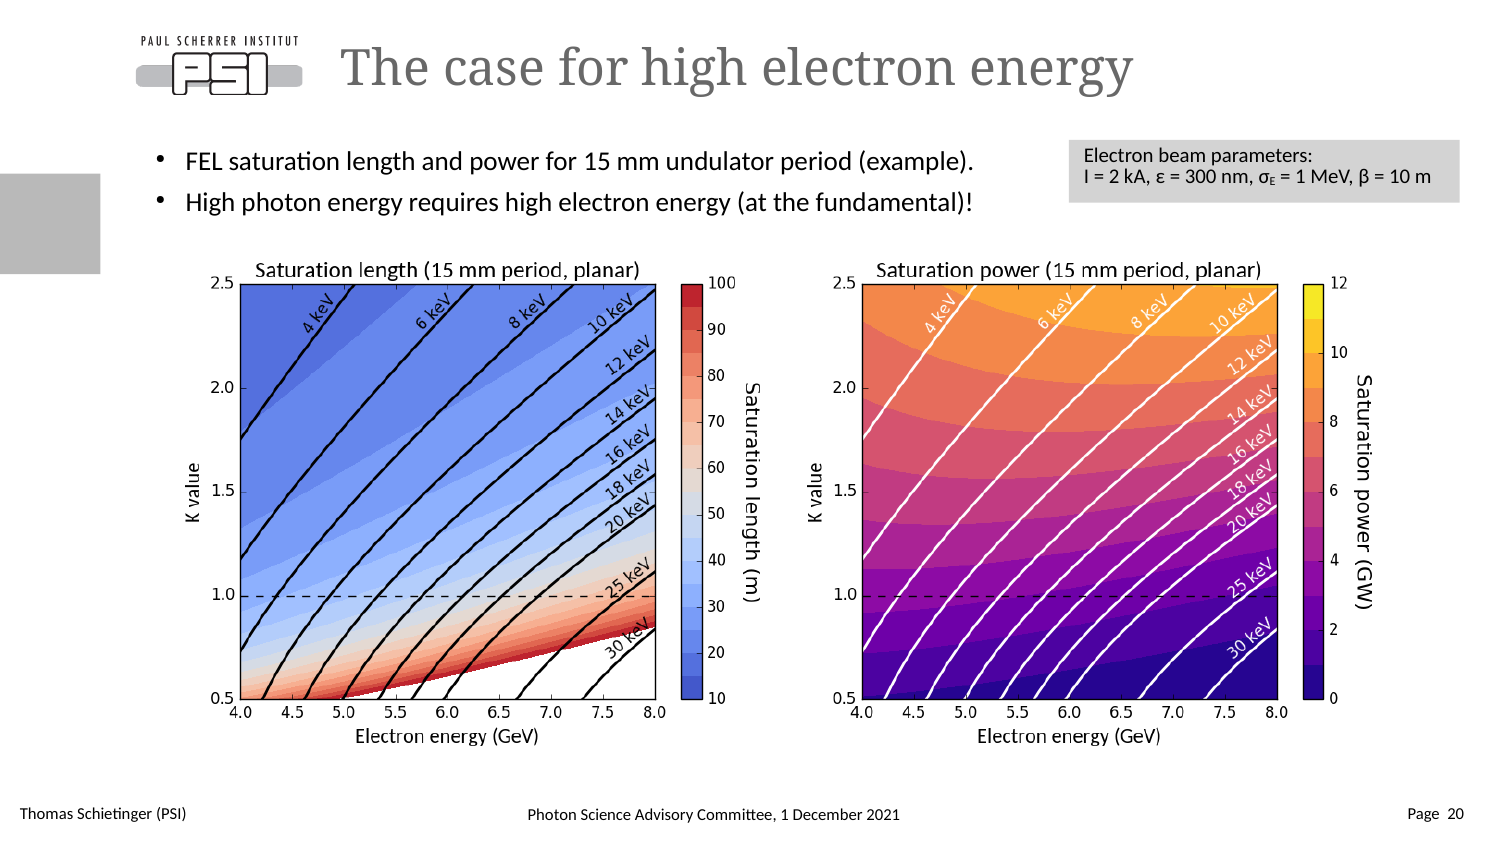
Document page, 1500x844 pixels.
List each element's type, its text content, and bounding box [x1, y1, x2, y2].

title The case for high electron energy [340, 35, 1442, 98]
list FEL saturation length and power for 15 mm undulator period (example). High photon energy requires high electron energy (at the fundamental)! [137, 142, 1054, 220]
picture [158, 248, 1400, 756]
text_box Electron beam parameters: I = 2 kA, ε = 300 nm, σE = 1 MeV, β = 10 m [1068, 139, 1460, 203]
